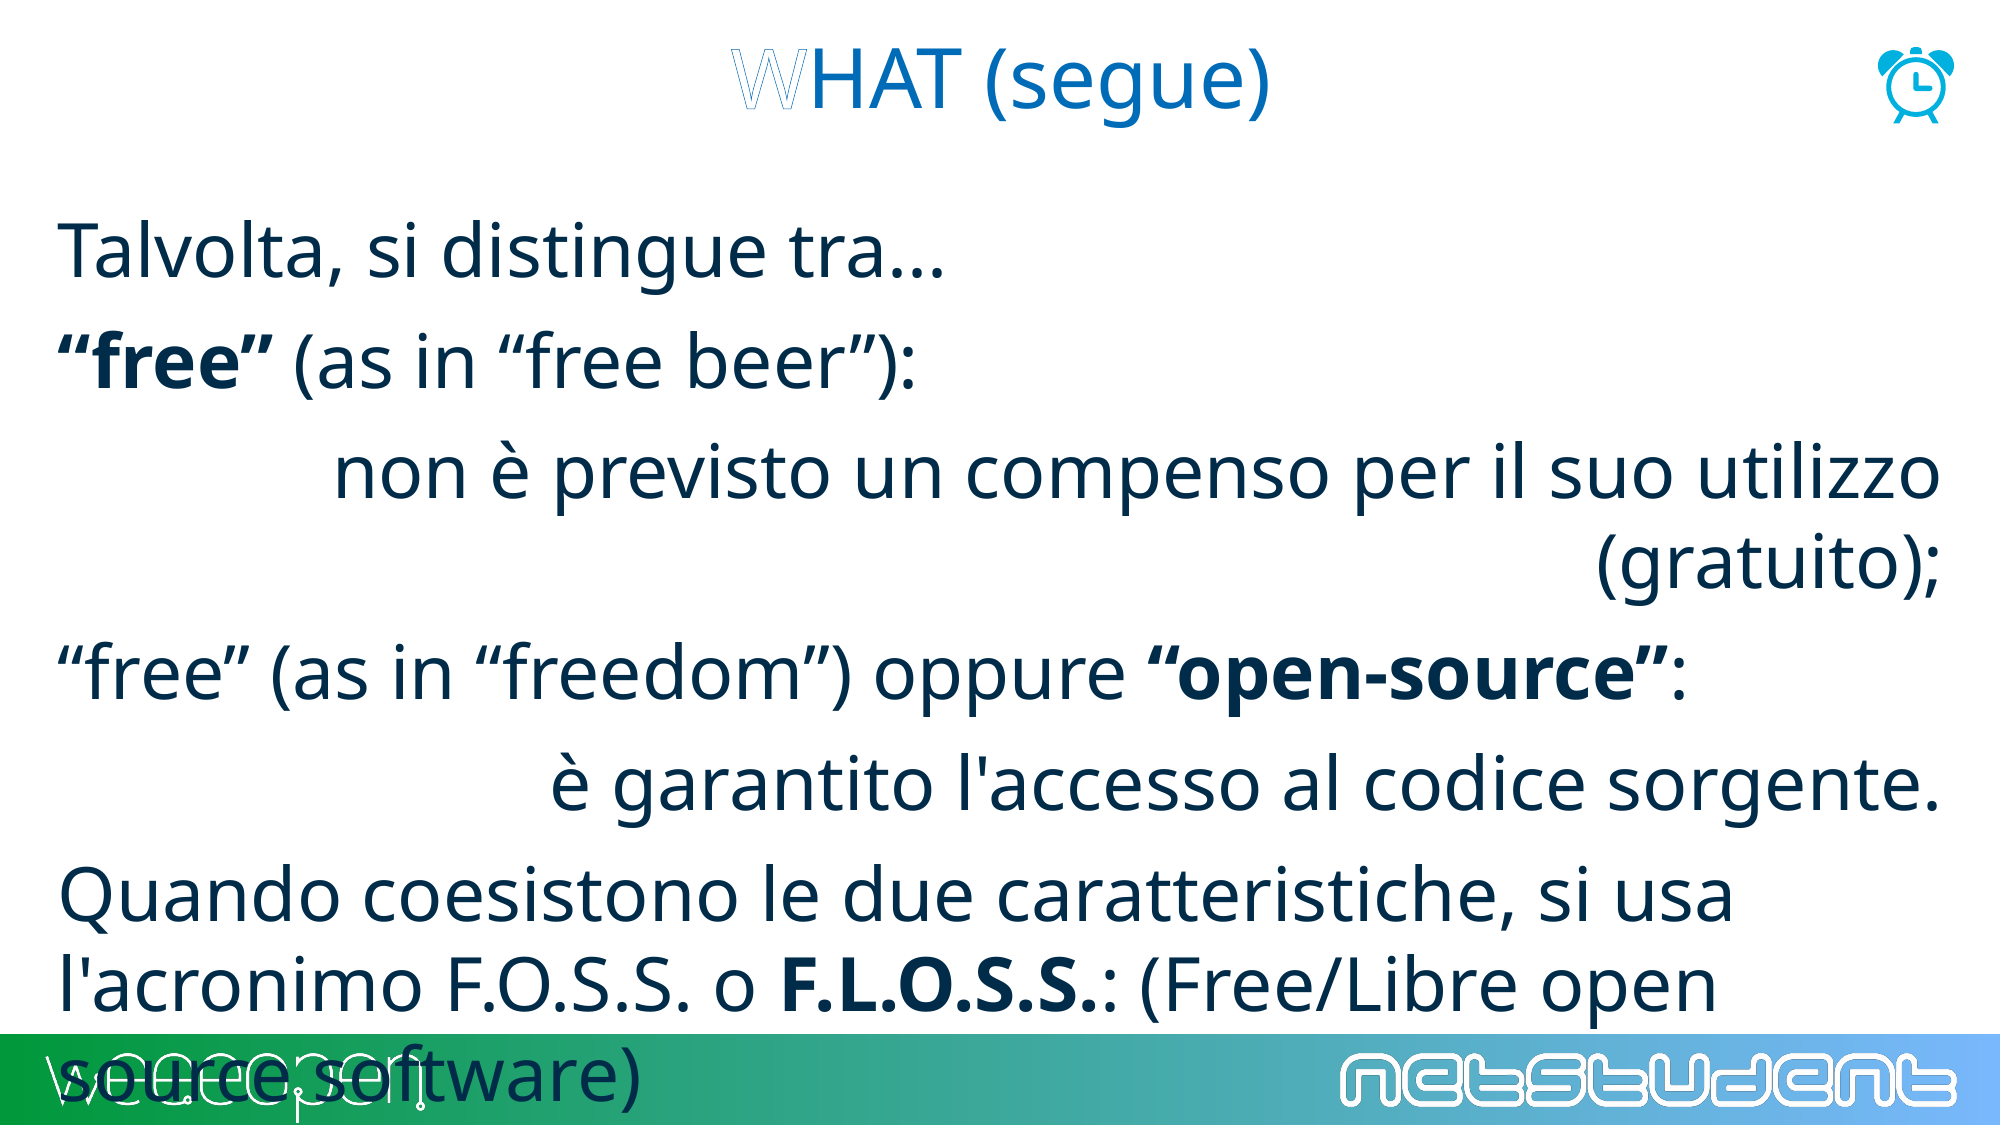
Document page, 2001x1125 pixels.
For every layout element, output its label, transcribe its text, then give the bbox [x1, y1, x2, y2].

text_box [1910, 47, 1922, 55]
picture [45, 1053, 425, 1123]
text_box WHAT (segue) [43, 29, 1959, 194]
text_box Talvolta, si distingue tra... “free” (as in “free beer”): non è previsto un compenso per il suo utilizzo (gratuito); “free” (as in “freedom”) oppure “open-source”: è garantito l'accesso al codice sorgente. Quando coesistono le due caratteristiche, si usa l'acronimo F.O.S.S. o F.L.O.S.S.: (Free/Libre open source software) [43, 194, 1959, 910]
text_box [1877, 50, 1955, 124]
picture [1340, 1053, 1957, 1107]
